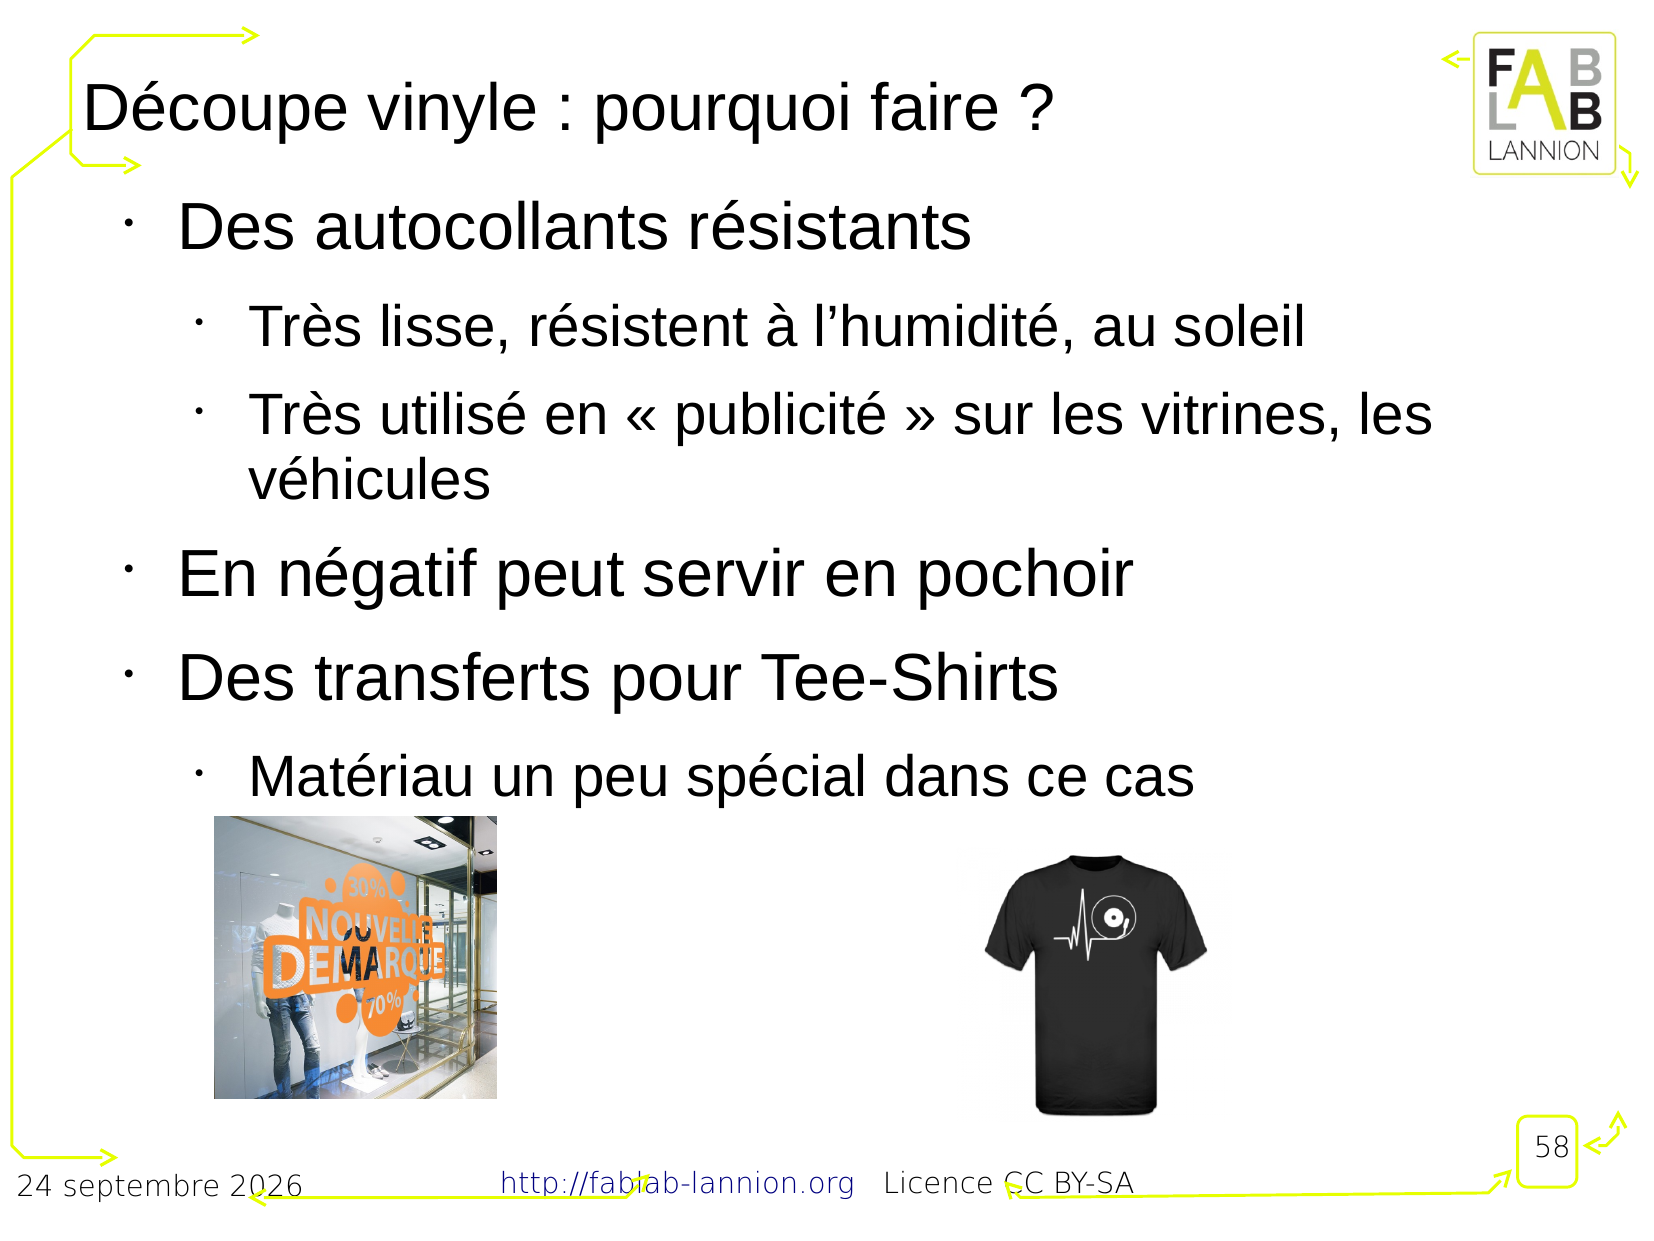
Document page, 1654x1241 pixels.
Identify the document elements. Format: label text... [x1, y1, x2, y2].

list Des autocollants résistants Très lisse, résistent à l’humidité, au soleil Très utilisé en « publicité » sur les vitrines, les véhicules En négatif peut servir en pochoir Des transferts pour Tee-Shirts Matériau un peu spécial dans ce cas [106, 188, 1595, 1052]
picture [1470, 29, 1619, 178]
title Découpe vinyle : pourquoi faire ? [82, 49, 1441, 166]
picture [214, 816, 497, 1099]
picture [956, 847, 1232, 1123]
